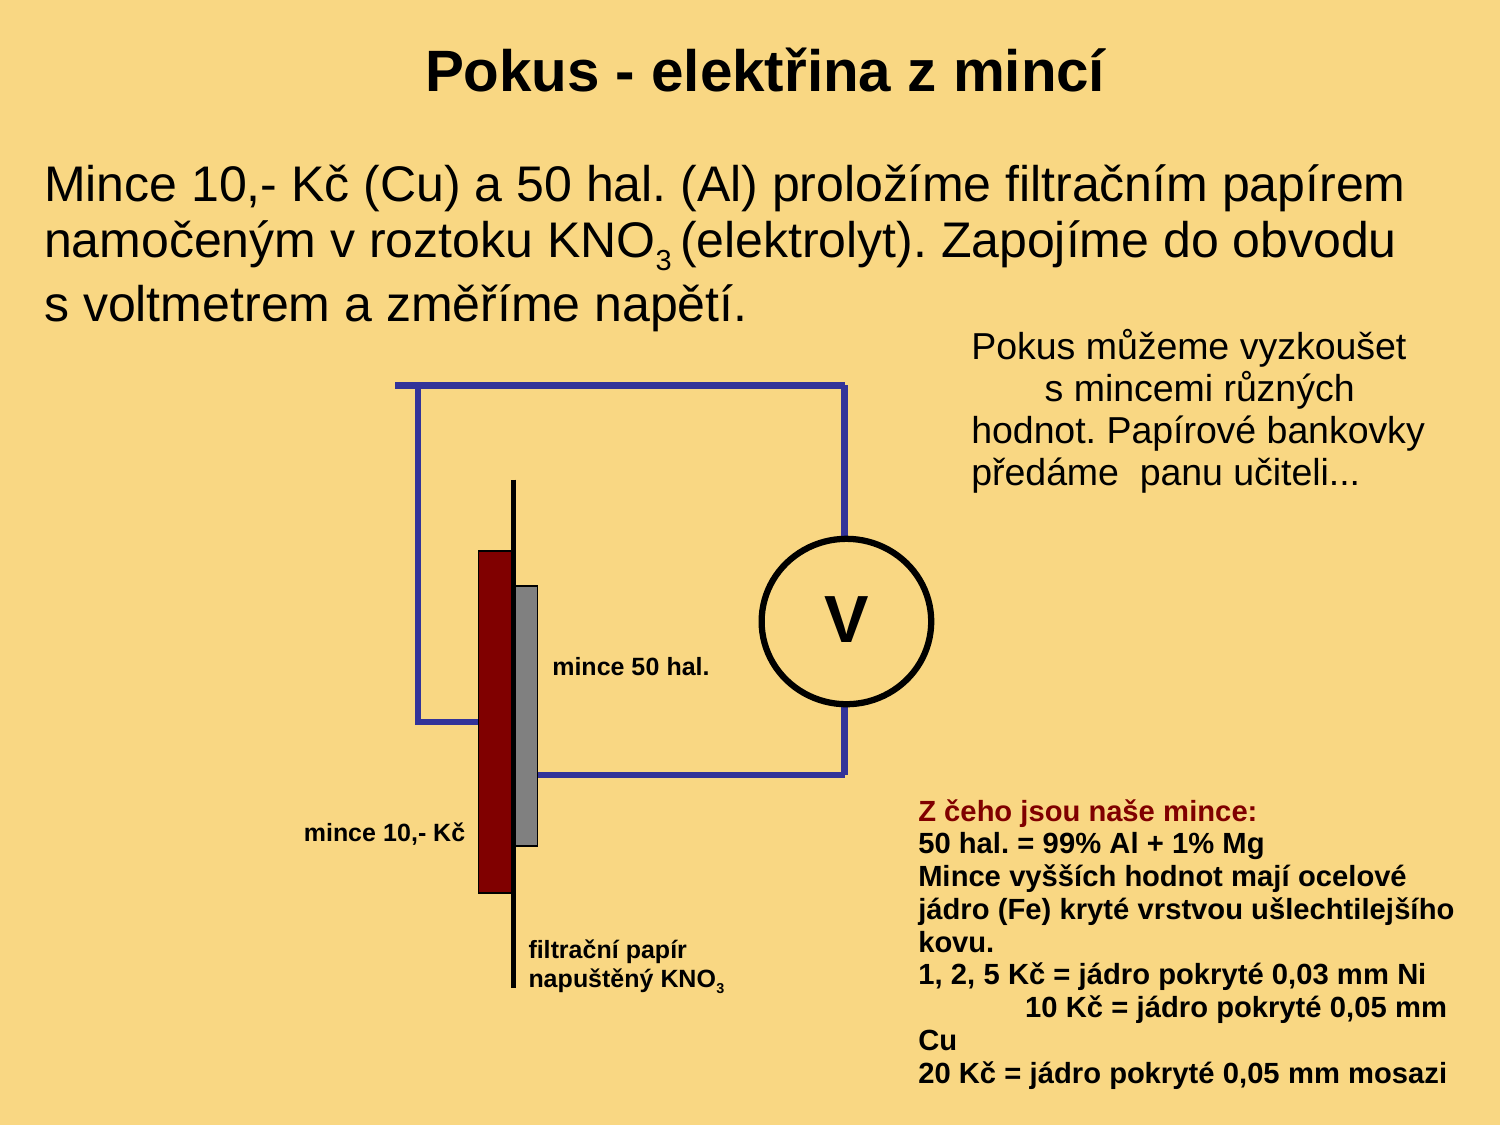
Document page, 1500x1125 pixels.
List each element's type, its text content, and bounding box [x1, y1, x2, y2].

text_box Mince 10,- Kč (Cu) a 50 hal. (Al) proložíme filtračním papírem namočeným v roztoku KNO3 (elektrolyt). Zapojíme do obvodu s voltmetrem a změříme napětí. [29, 148, 1471, 340]
text_box filtrační papír napuštěný KNO3 [513, 928, 810, 1005]
text_box mince 10,- Kč [289, 810, 502, 855]
text_box V [809, 574, 884, 665]
text_box Pokus - elektřina z mincí [100, 31, 1447, 112]
text_box Pokus můžeme vyzkoušet s mincemi různých hodnot. Papírové bankovky předáme panu učiteli... [956, 317, 1471, 502]
text_box Z čeho jsou naše mince: 50 hal. = 99% Al + 1% Mg Mince vyšších hodnot mají ocelové jádro (Fe) kryté vrstvou ušlechtilejšího kovu. 1, 2, 5 Kč = jádro pokryté 0,03 mm Ni 10 Kč = jádro pokryté 0,05 mm Cu 20 Kč = jádro pokryté 0,05 mm mosazi [903, 786, 1471, 1098]
text_box mince 50 hal. [537, 645, 727, 689]
text_box [516, 586, 538, 847]
text_box [478, 550, 511, 894]
